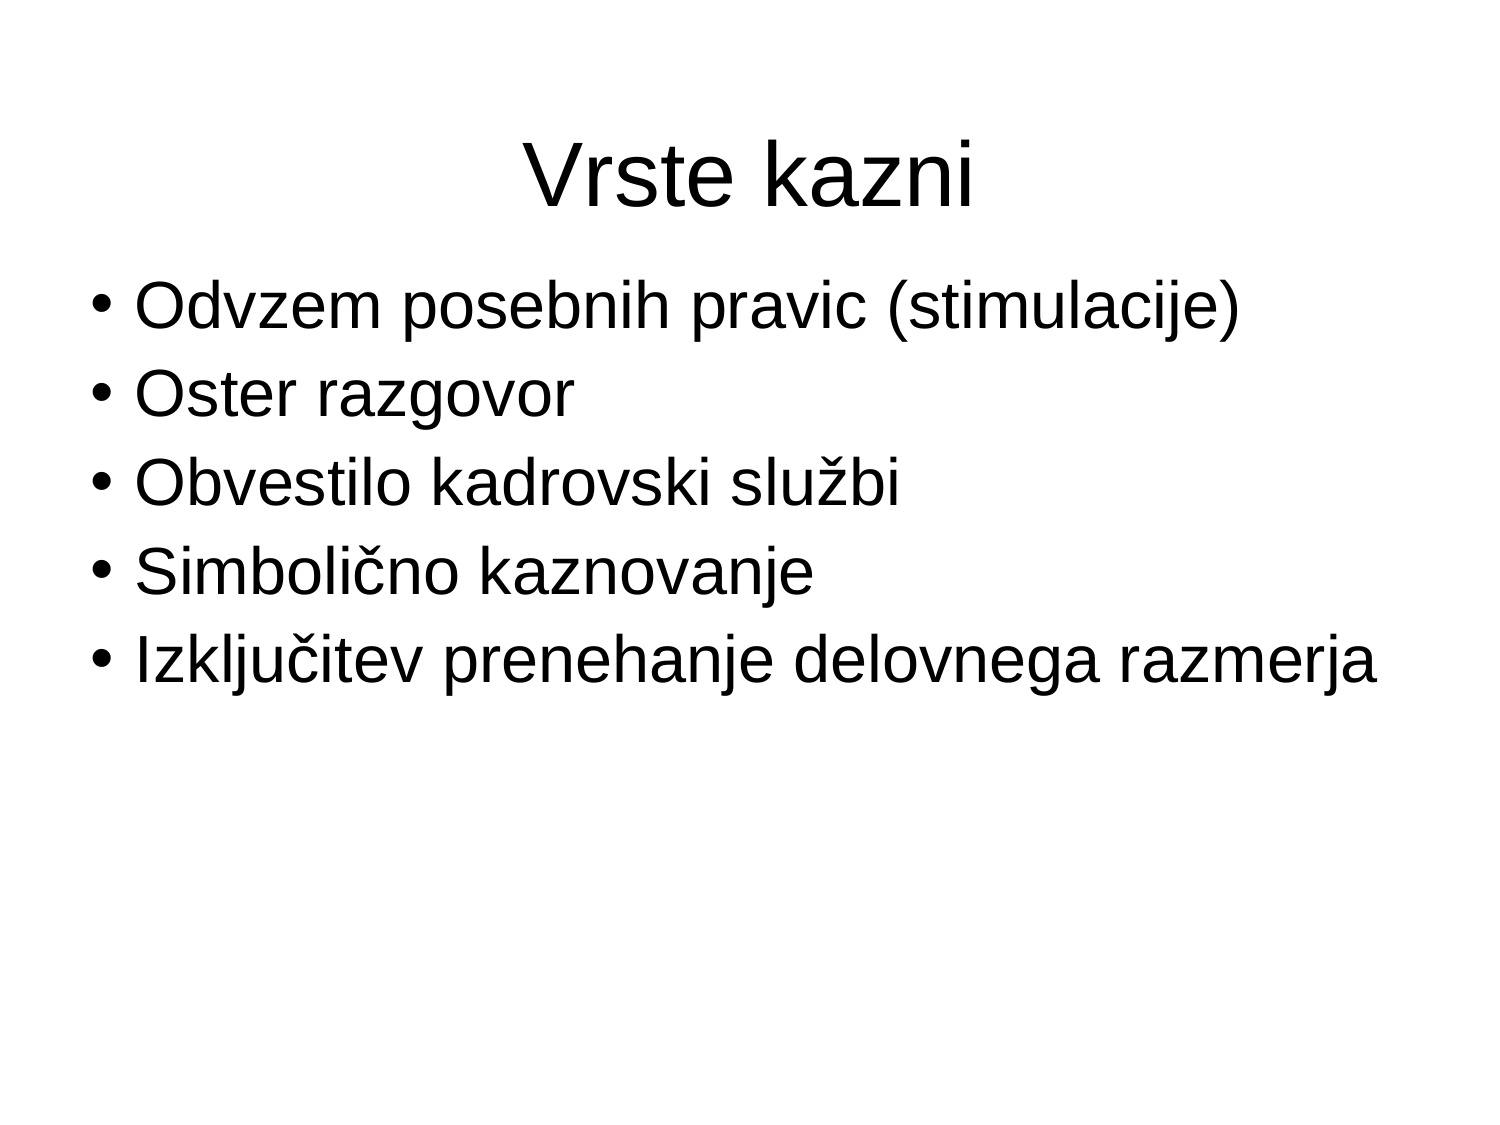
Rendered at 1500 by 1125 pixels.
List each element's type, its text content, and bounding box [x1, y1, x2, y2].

list Odvzem posebnih pravic (stimulacije) Oster razgovor Obvestilo kadrovski službi Simbolično kaznovanje Izključitev prenehanje delovnega razmerja [74, 262, 1421, 1002]
title Vrste kazni [75, 44, 1426, 233]
